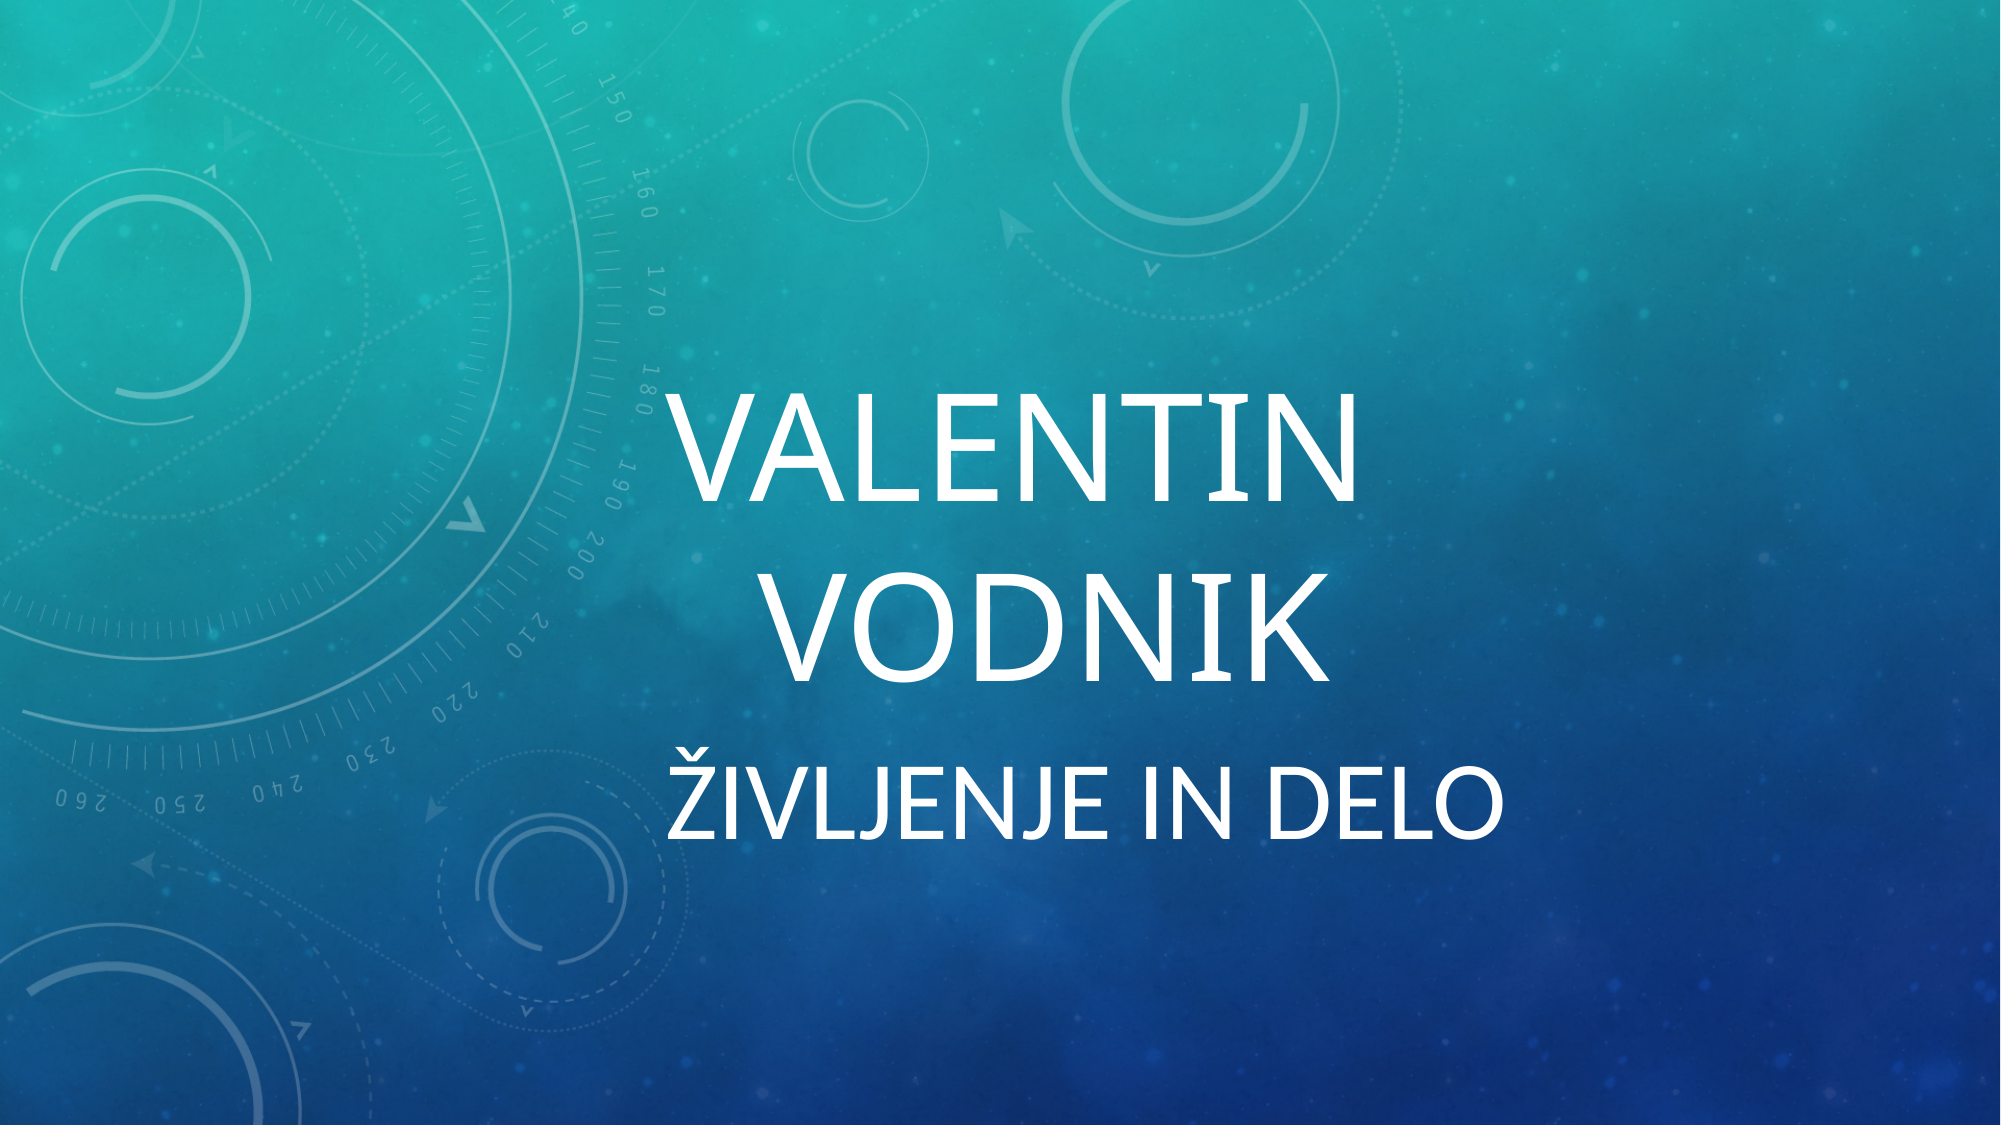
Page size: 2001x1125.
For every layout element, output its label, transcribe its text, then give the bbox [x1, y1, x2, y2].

subtitle ŽIVLJENJE IN DELO [650, 719, 1831, 951]
title VALENTIN VODNIK [650, 322, 1831, 719]
